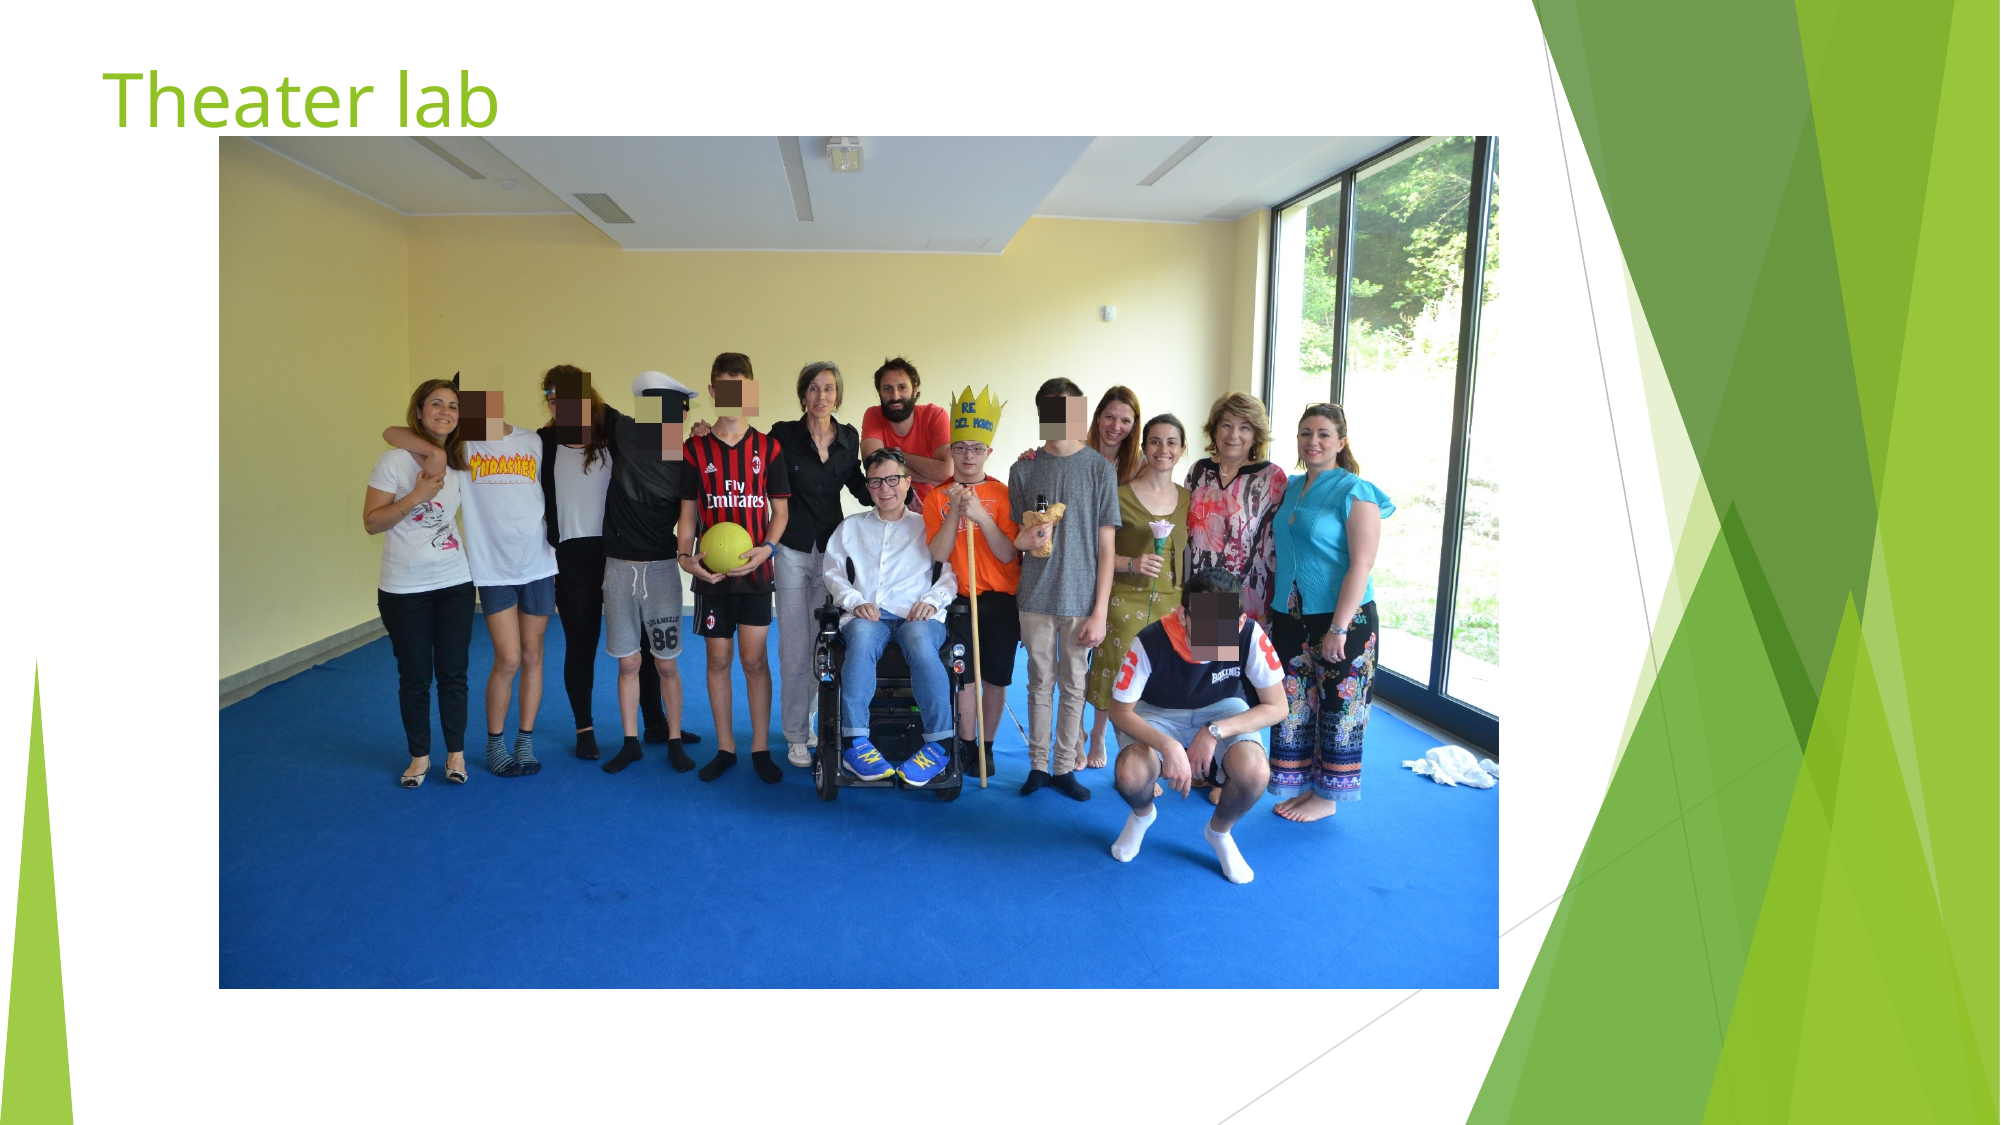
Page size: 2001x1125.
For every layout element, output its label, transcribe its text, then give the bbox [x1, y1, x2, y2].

title Theater lab [87, 45, 1499, 262]
picture [219, 136, 1499, 989]
